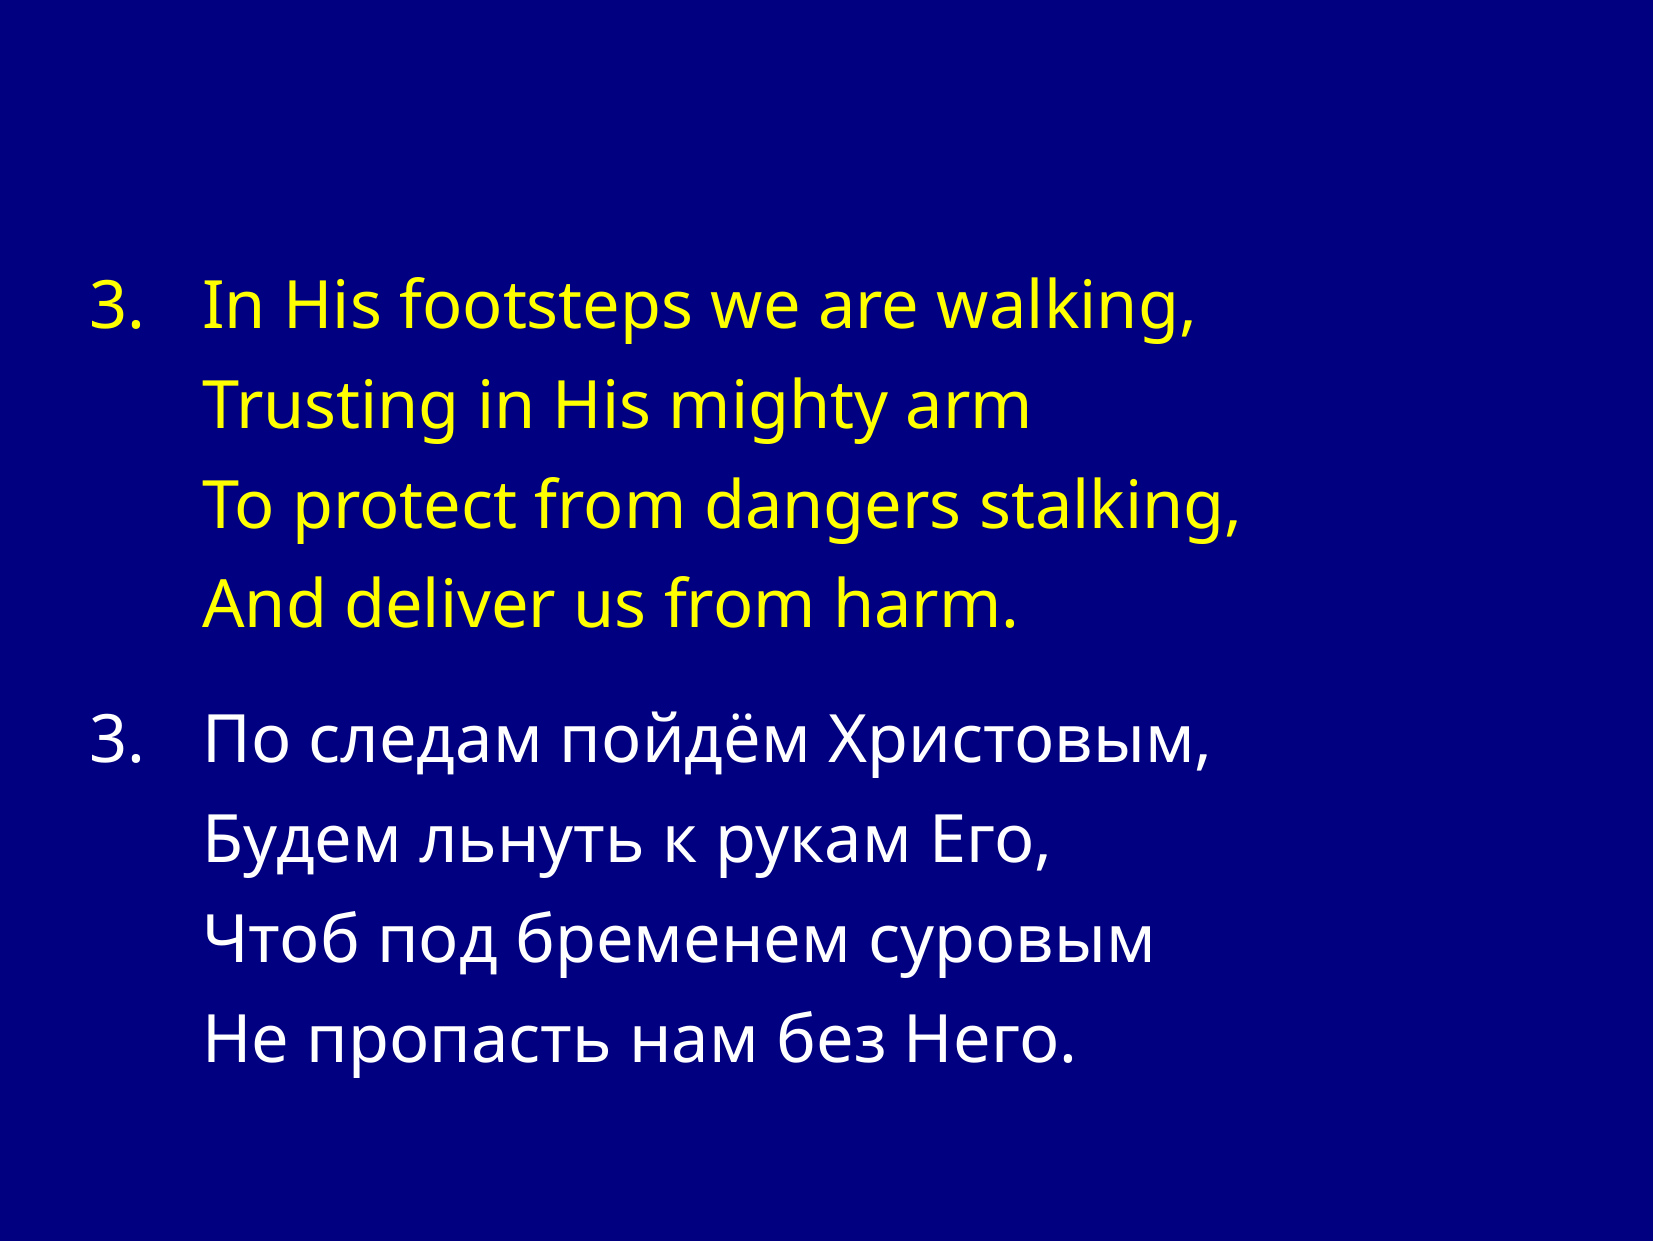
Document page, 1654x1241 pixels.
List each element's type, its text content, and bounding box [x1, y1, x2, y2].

text_box 3. По следам пойдём Христовым, Будем льнуть к рукам Его, Чтоб под бременем суровым Не пропасть нам без Него. [75, 675, 1576, 1163]
text_box 3. In His footsteps we are walking, Trusting in His mighty arm To protect from dangers stalking, And deliver us from harm. [75, 150, 1576, 638]
